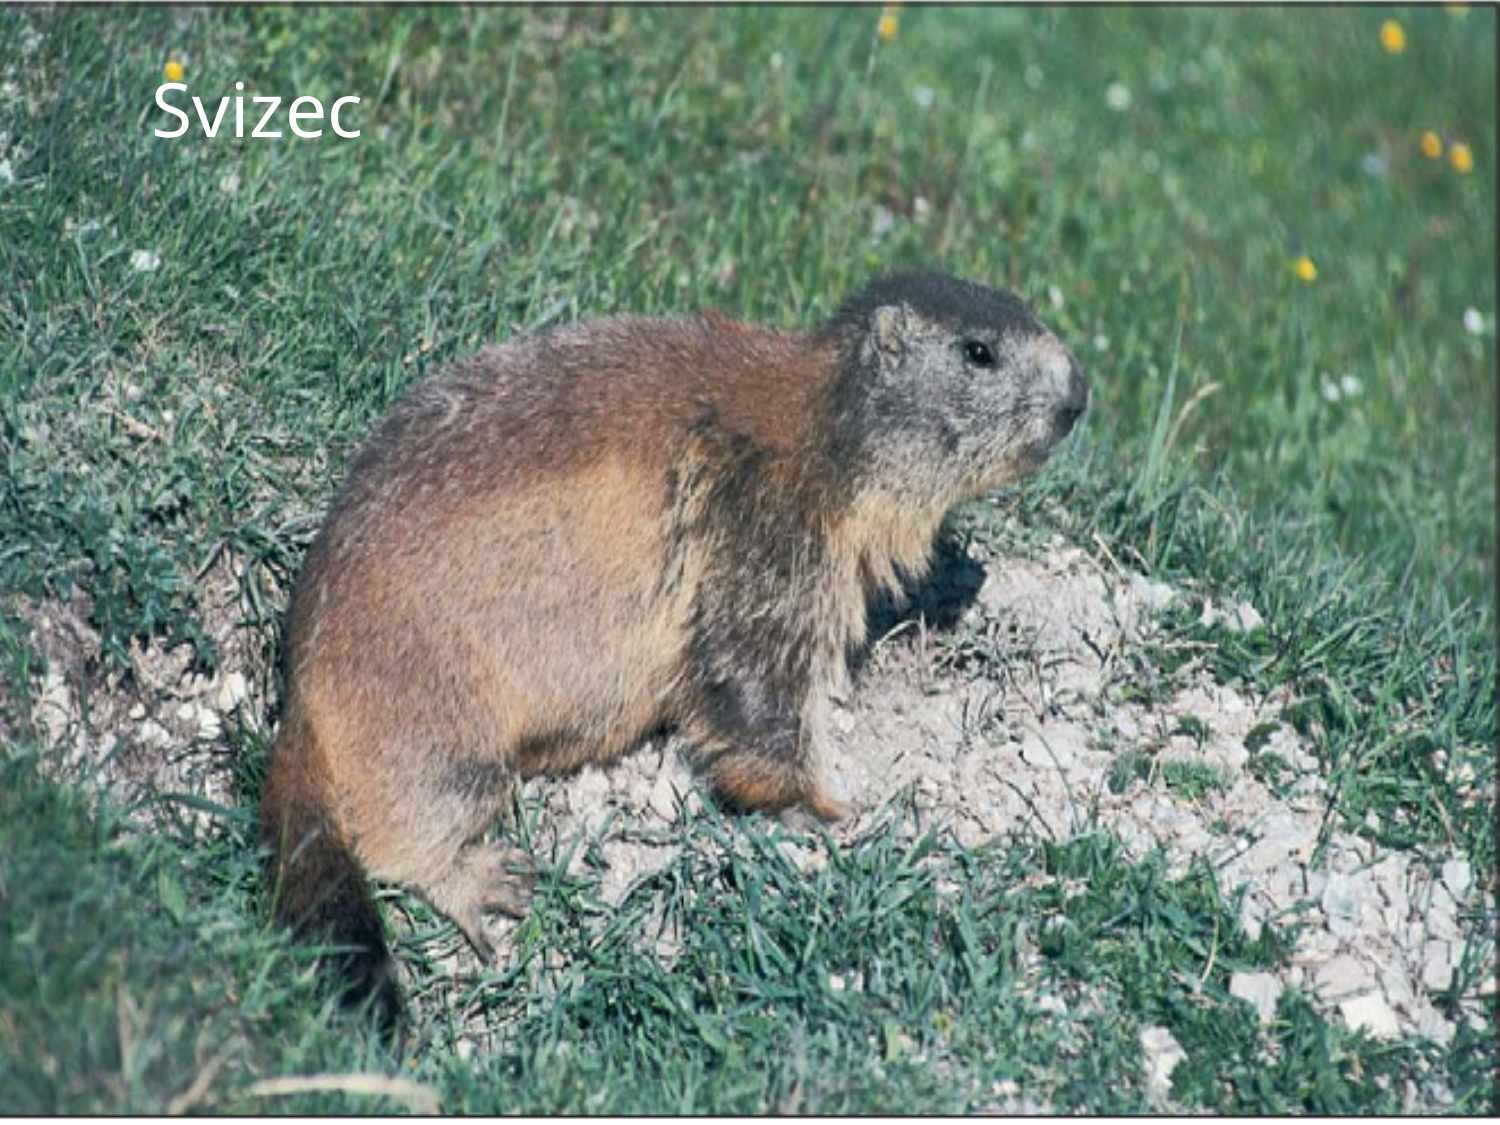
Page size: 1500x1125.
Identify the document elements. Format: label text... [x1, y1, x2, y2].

picture [0, 0, 1500, 1125]
text_box Svizec [123, 54, 392, 161]
